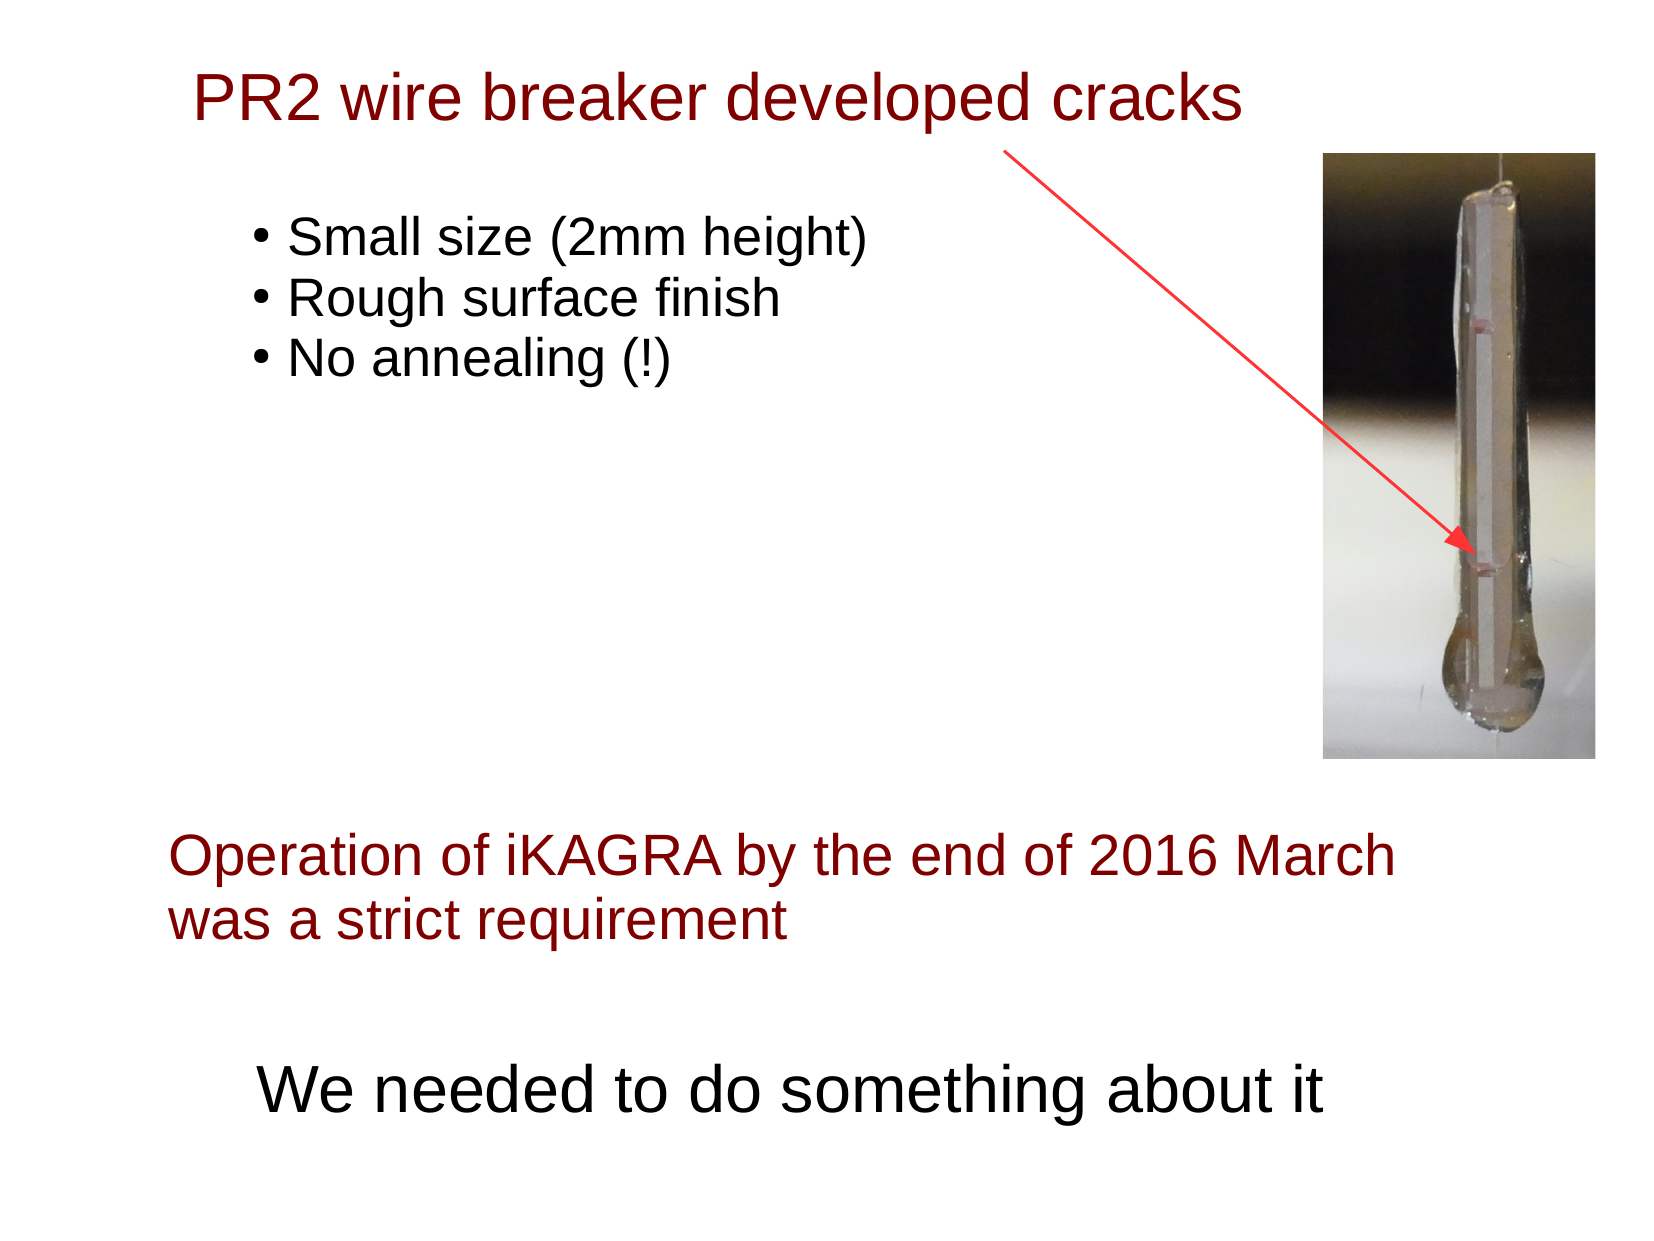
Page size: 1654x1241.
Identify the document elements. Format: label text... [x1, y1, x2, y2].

picture [1322, 153, 1596, 759]
text_box Small size (2mm height) Rough surface finish No annealing (!) [236, 199, 885, 396]
text_box We needed to do something about it [242, 1044, 1345, 1134]
text_box Operation of iKAGRA by the end of 2016 March was a strict requirement [153, 814, 1430, 960]
text_box PR2 wire breaker developed cracks [178, 52, 1264, 142]
